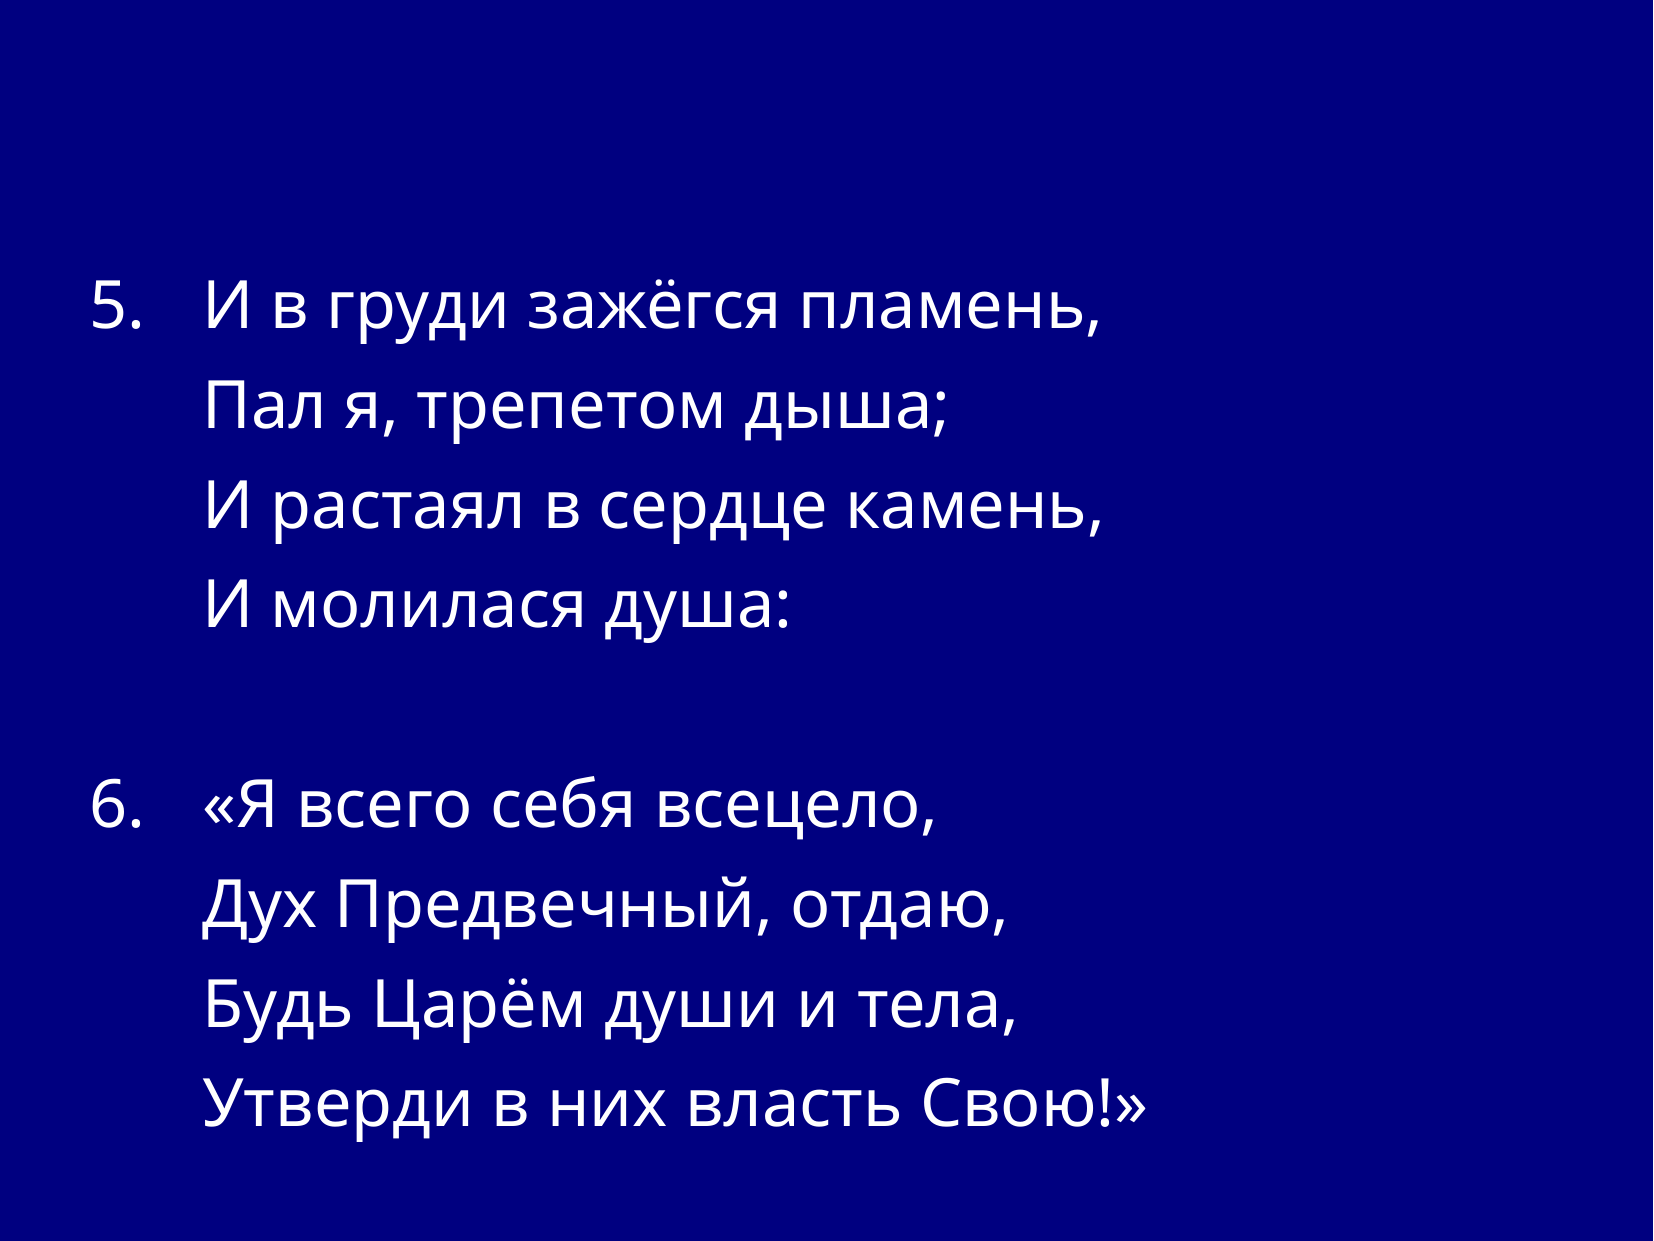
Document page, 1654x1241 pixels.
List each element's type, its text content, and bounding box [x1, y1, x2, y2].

text_box 5. И в груди зажёгся пламень, Пал я, трепетом дыша; И растаял в сердце камень, И молилася душа: 6. «Я всего себя всецело, Дух Предвечный, отдаю, Будь Царём души и тела, Утверди в них власть Свою!» [75, 150, 1576, 1163]
